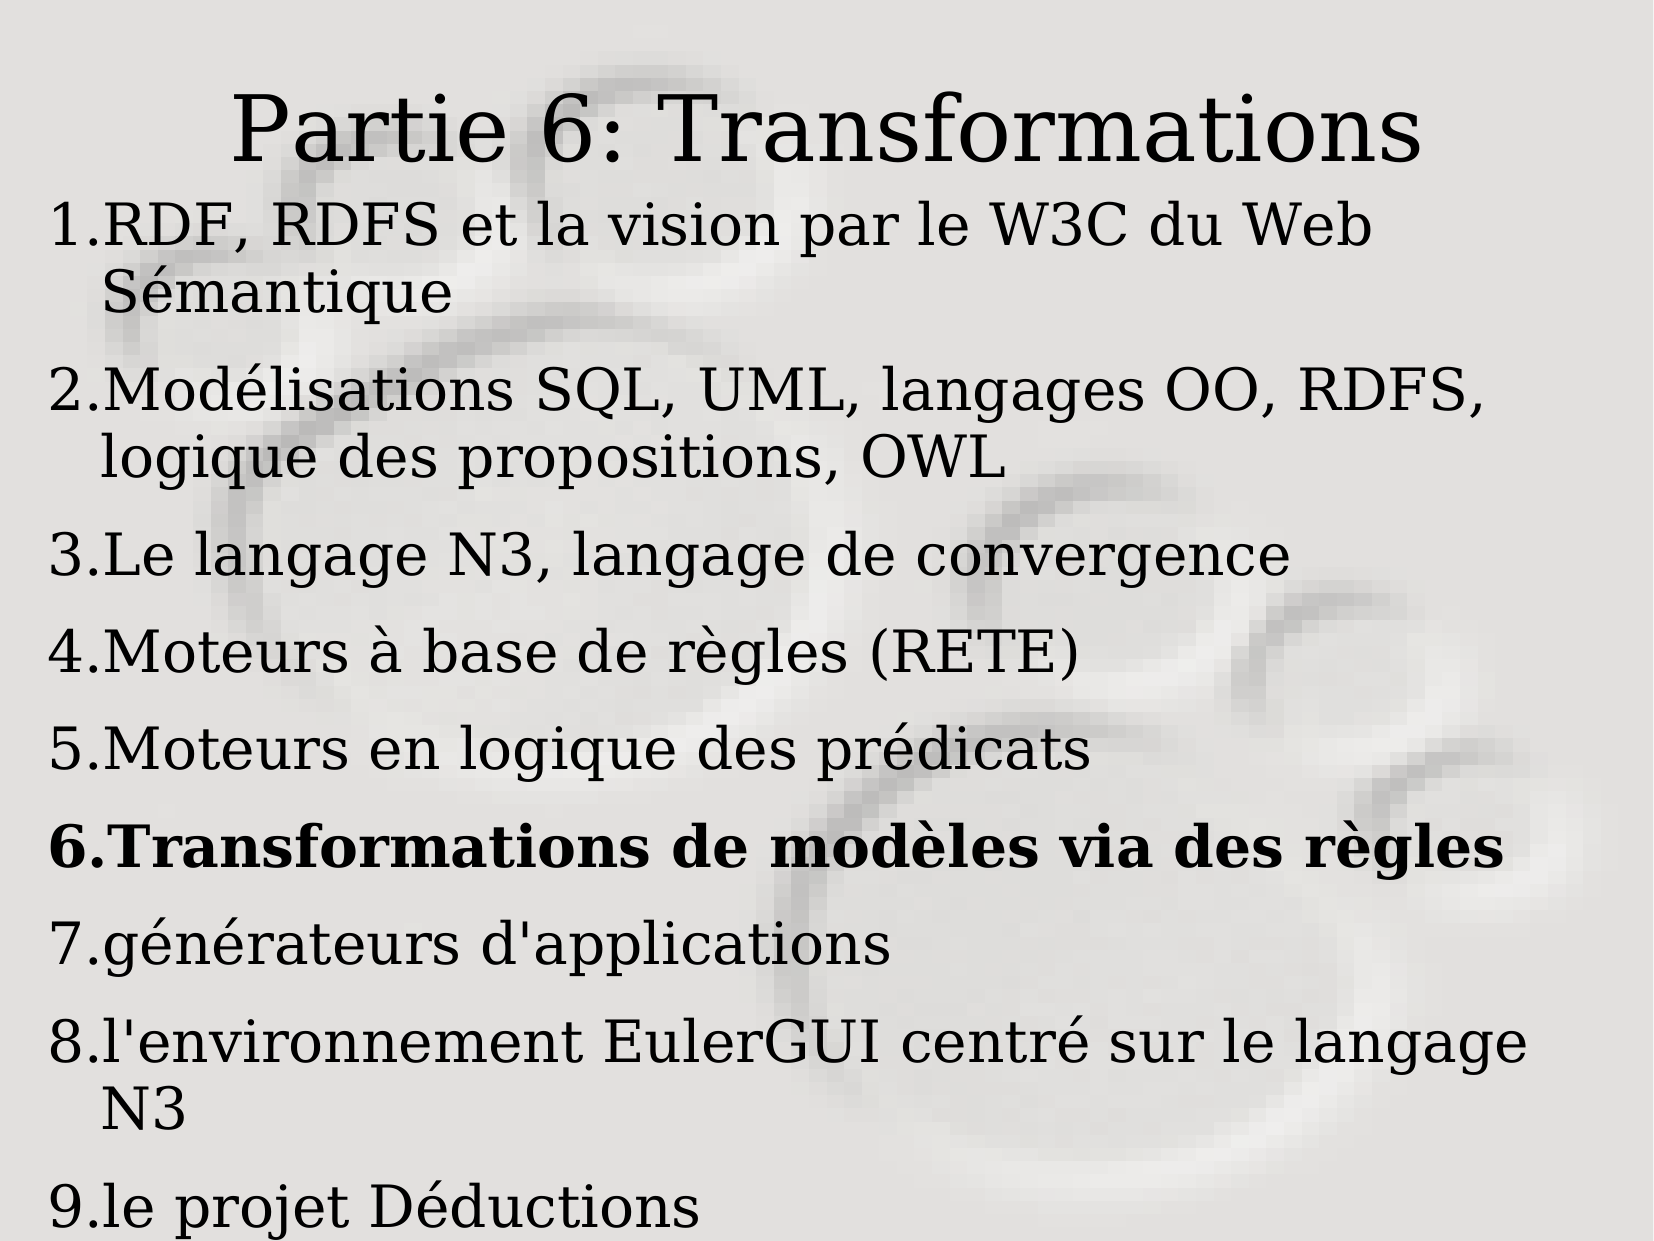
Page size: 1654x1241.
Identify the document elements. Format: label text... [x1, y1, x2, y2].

title Partie 6: Transformations [121, 25, 1534, 191]
picture [0, 0, 1654, 1241]
list RDF, RDFS et la vision par le W3C du Web Sémantique Modélisations SQL, UML, langages OO, RDFS, logique des propositions, OWL Le langage N3, langage de convergence Moteurs à base de règles (RETE) Moteurs en logique des prédicats Transformations de modèles via des règles générateurs d'applications l'environnement EulerGUI centré sur le langage N3 le projet Déductions [29, 191, 1565, 1241]
